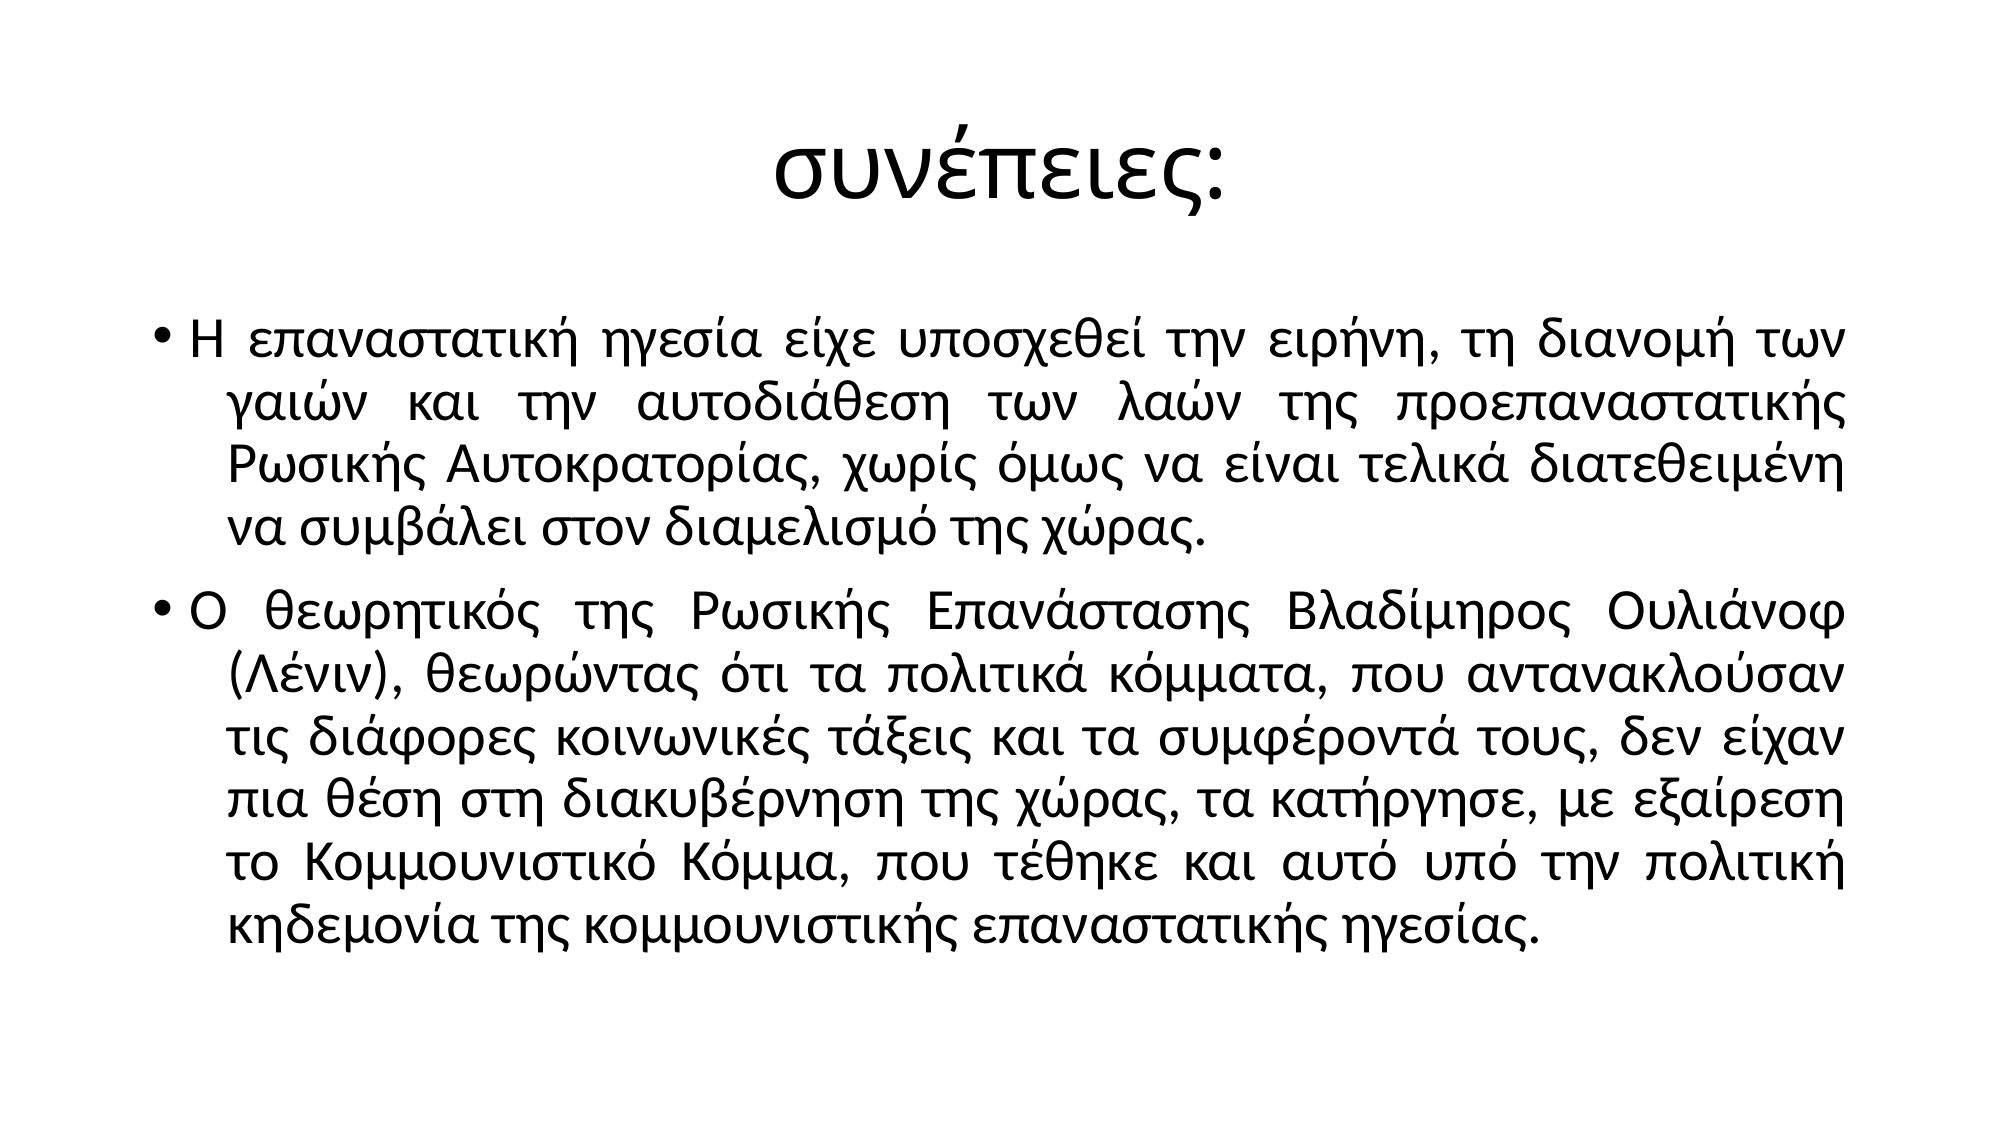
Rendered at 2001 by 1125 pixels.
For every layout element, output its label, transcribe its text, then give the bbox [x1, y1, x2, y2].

list Η επαναστατική ηγεσία είχε υποσχεθεί την ειρήνη, τη διανομή των γαιών και την αυτοδιάθεση των λαών της προεπαναστατικής Ρωσικής Αυτοκρατορίας, χωρίς όμως να είναι τελικά διατεθειμένη να συμβάλει στον διαμελισμό της χώρας. Ο θεωρητικός της Ρωσικής Επανάστασης Βλαδίμηρος Ουλιάνοφ (Λένιν), θεωρώντας ότι τα πολιτικά κόμματα, που αντανακλούσαν τις διάφορες κοινωνικές τάξεις και τα συμφέροντά τους, δεν είχαν πια θέση στη διακυβέρνηση της χώρας, τα κατήργησε, με εξαίρεση το Κομμουνιστικό Κόμμα, που τέθηκε και αυτό υπό την πολιτική κηδεμονία της κομμουνιστικής επαναστατικής ηγεσίας. [137, 299, 1863, 1014]
title συνέπειες: [137, 59, 1863, 278]
